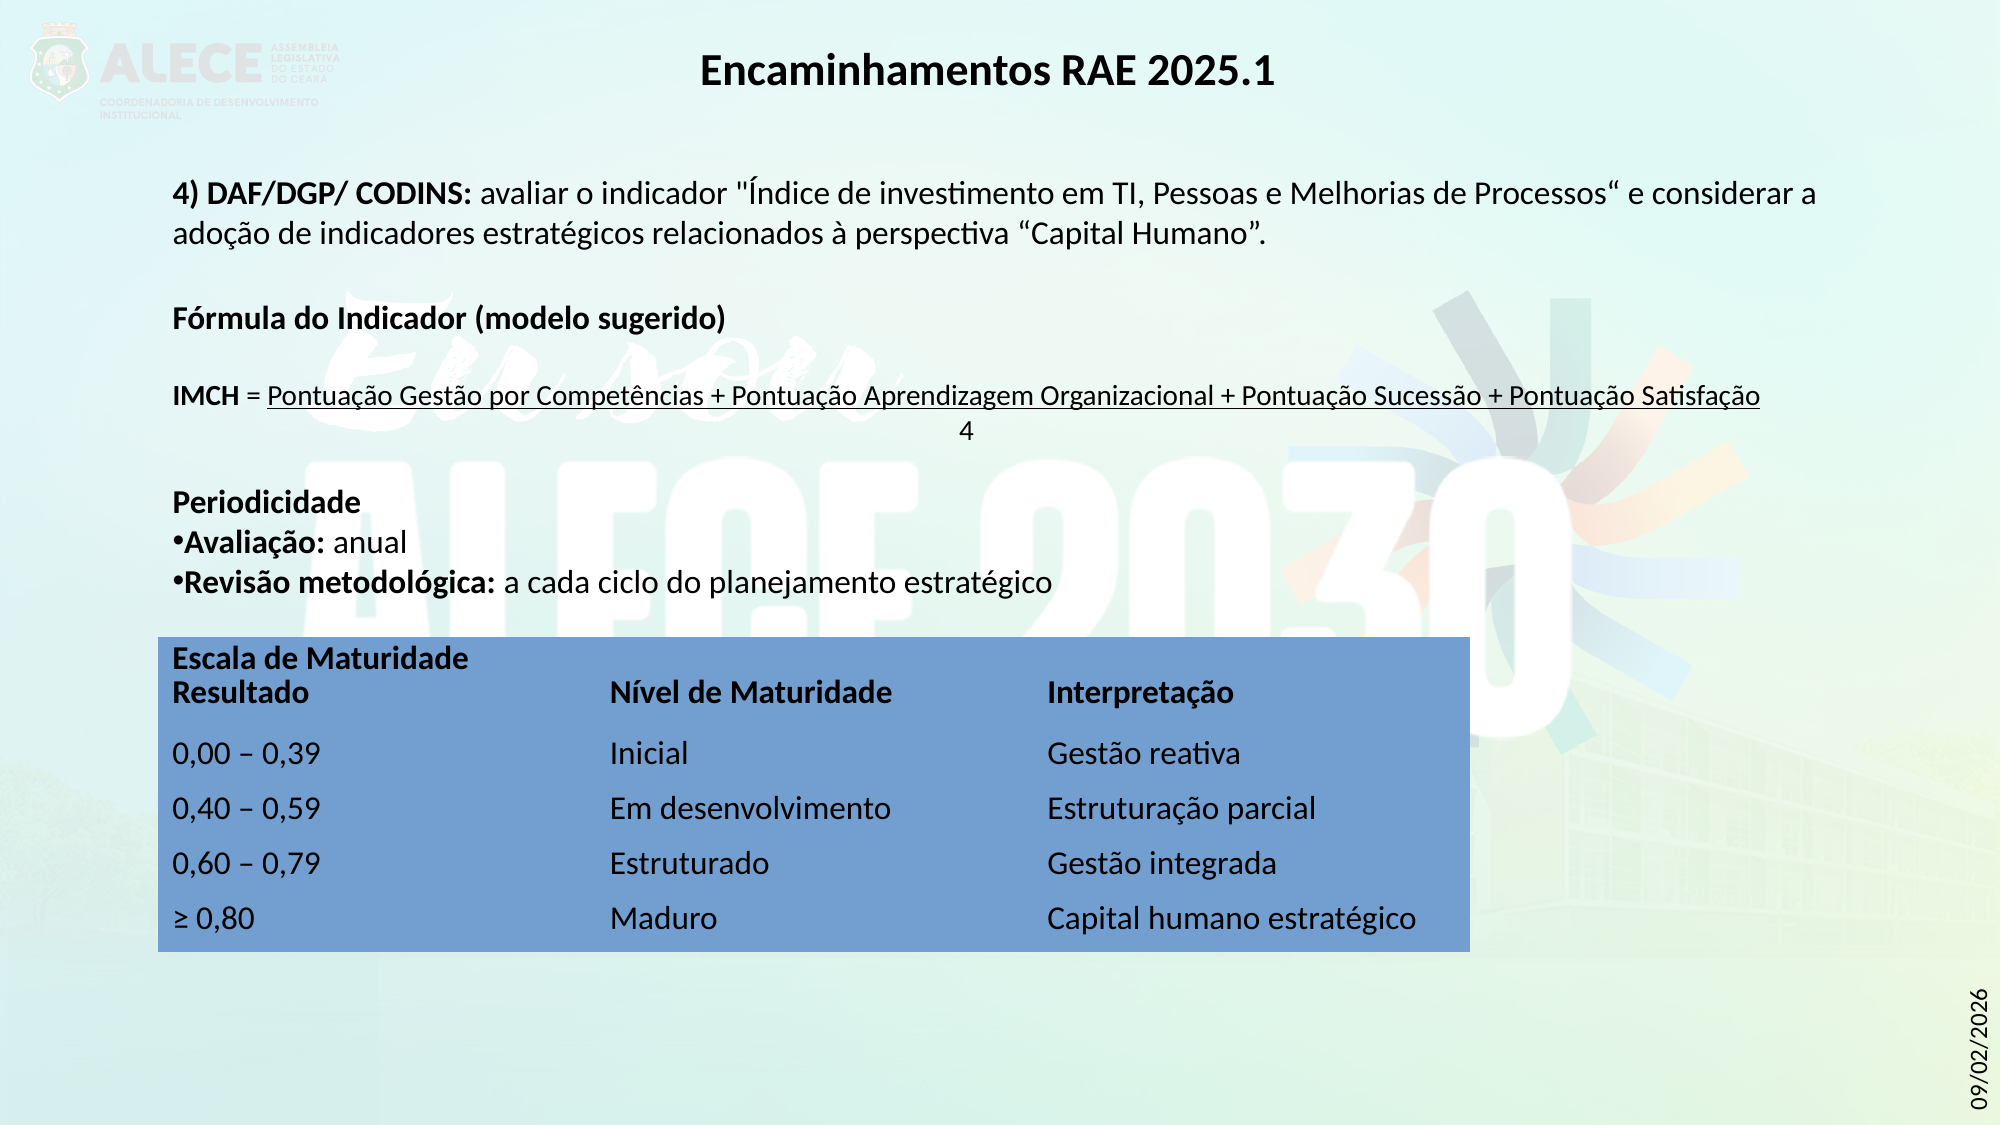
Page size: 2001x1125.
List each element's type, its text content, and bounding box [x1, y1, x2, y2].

text_box 4) DAF/DGP/ CODINS: avaliar o indicador "Índice de investimento em TI, Pessoas e Melhorias de Processos“ e considerar a adoção de indicadores estratégicos relacionados à perspectiva “Capital Humano”. [157, 163, 1850, 260]
table_header Interpretação [1032, 637, 1470, 732]
table_cell 0,00 – 0,39 [158, 732, 595, 787]
table_header Escala de Maturidade Resultado [158, 637, 595, 732]
table_header Nível de Maturidade [595, 637, 1032, 732]
table_cell Estruturação parcial [1032, 787, 1470, 842]
table_cell Maduro [595, 897, 1032, 952]
text_box Fórmula do Indicador (modelo sugerido) IMCH = Pontuação Gestão por Competências + Pontuação Aprendizagem Organizacional + Pontuação Sucessão + Pontuação Satisfação 4 [157, 289, 1887, 456]
table_cell Estruturado [595, 842, 1032, 897]
table_cell Em desenvolvimento [595, 787, 1032, 842]
table_cell ≥ 0,80 [158, 897, 595, 952]
text_box 09/02/2026 [1954, 972, 2000, 1125]
text_box Periodicidade Avaliação: anual Revisão metodológica: a cada ciclo do planejamento estratégico [157, 472, 1167, 609]
table_cell Inicial [595, 732, 1032, 787]
table_cell Gestão reativa [1032, 732, 1470, 787]
table_cell Capital humano estratégico [1032, 897, 1470, 952]
table_cell 0,60 – 0,79 [158, 842, 595, 897]
table_cell 0,40 – 0,59 [158, 787, 595, 842]
text_box Encaminhamentos RAE 2025.1 [671, 37, 1305, 104]
table_cell Gestão integrada [1032, 842, 1470, 897]
